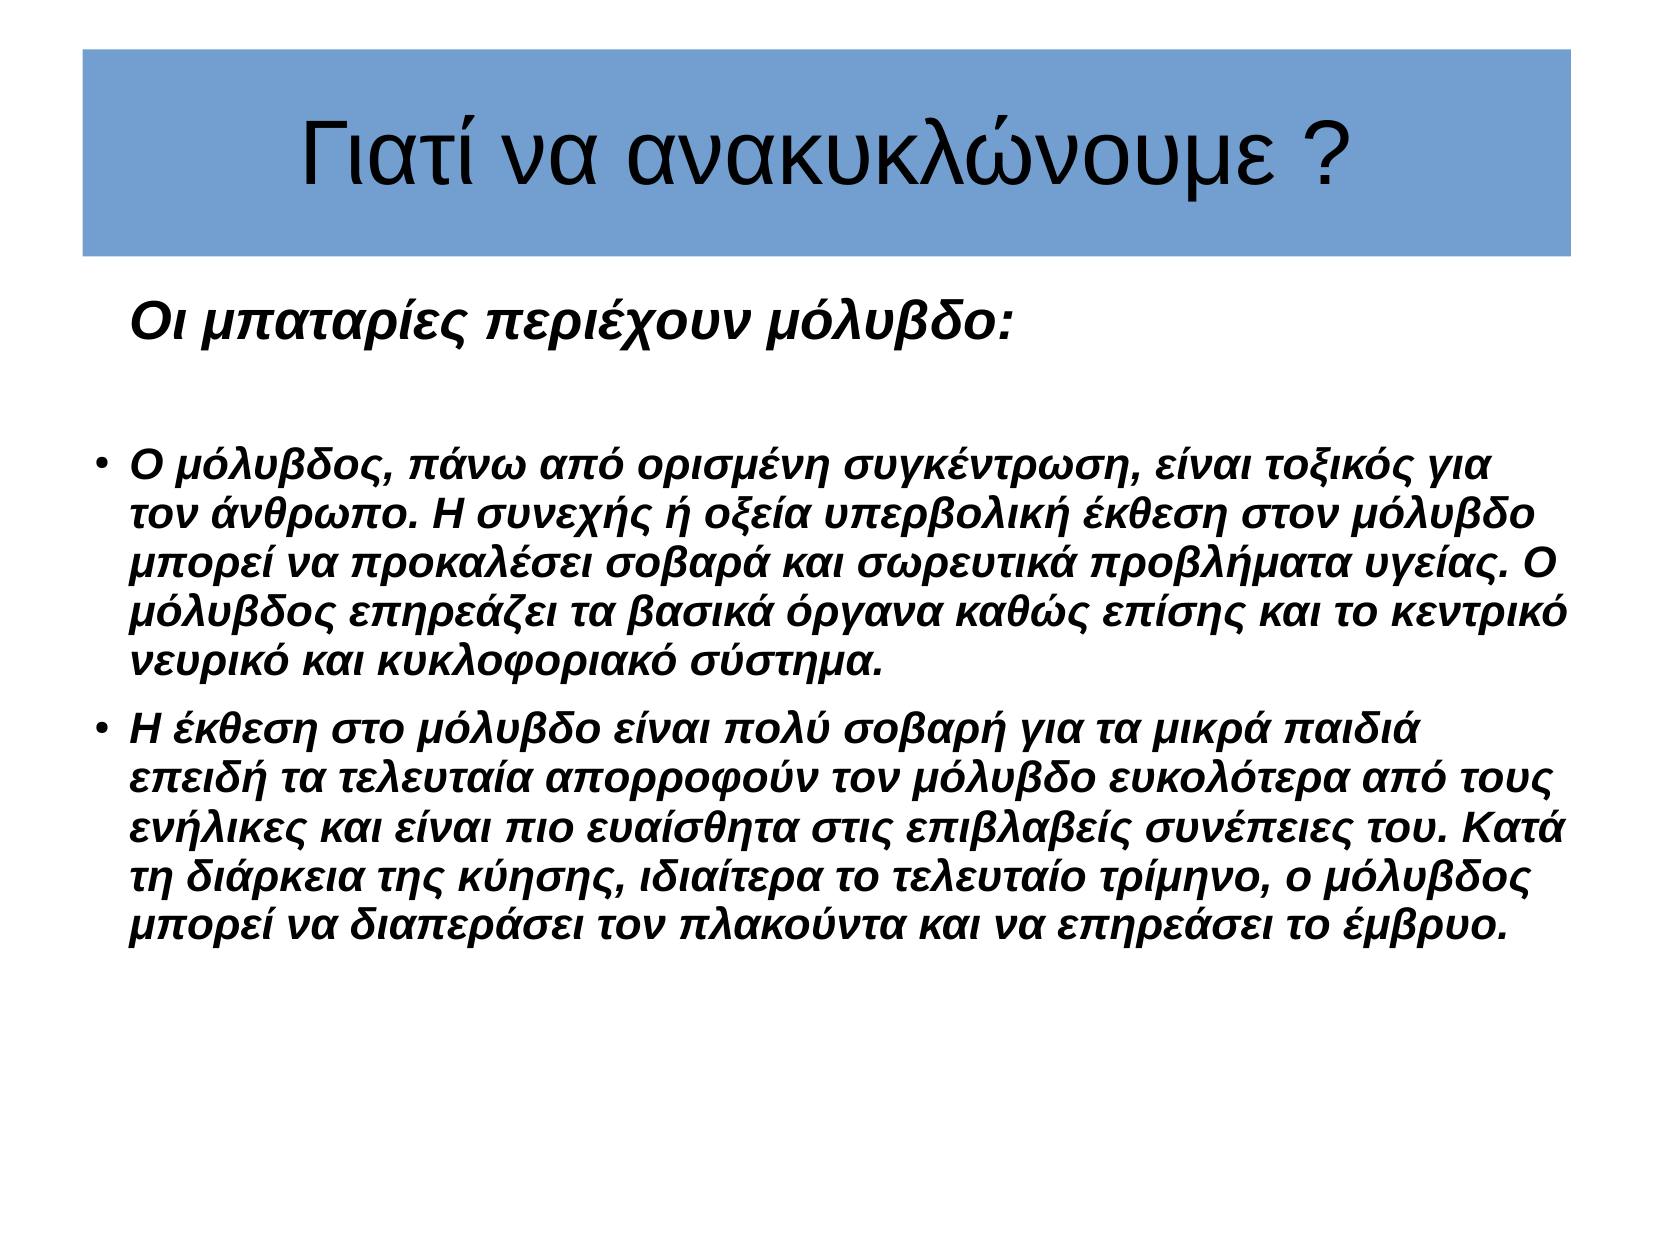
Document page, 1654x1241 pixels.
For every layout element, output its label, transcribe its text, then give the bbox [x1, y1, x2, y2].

title Γιατί να ανακυκλώνουμε ? [82, 49, 1571, 257]
list Οι μπαταρίες περιέχουν μόλυβδο: O μόλυβδος, πάνω από ορισμένη συγκέντρωση, είναι τοξικός για τον άνθρωπο. Η συνεχής ή οξεία υπερβολική έκθεση στον μόλυβδο μπορεί να προκαλέσει σοβαρά και σωρευτικά προβλήματα υγείας. Ο μόλυβδος επηρεάζει τα βασικά όργανα καθώς επίσης και το κεντρικό νευρικό και κυκλοφοριακό σύστημα. Η έκθεση στο μόλυβδο είναι πολύ σοβαρή για τα μικρά παιδιά επειδή τα τελευταία απορροφούν τον μόλυβδο ευκολότερα από τους ενήλικες και είναι πιο ευαίσθητα στις επιβλαβείς συνέπειες του. Κατά τη διάρκεια της κύησης, ιδιαίτερα το τελευταίο τρίμηνο, ο μόλυβδος μπορεί να διαπεράσει τον πλακούντα και να επηρεάσει το έμβρυο. [82, 290, 1571, 1010]
